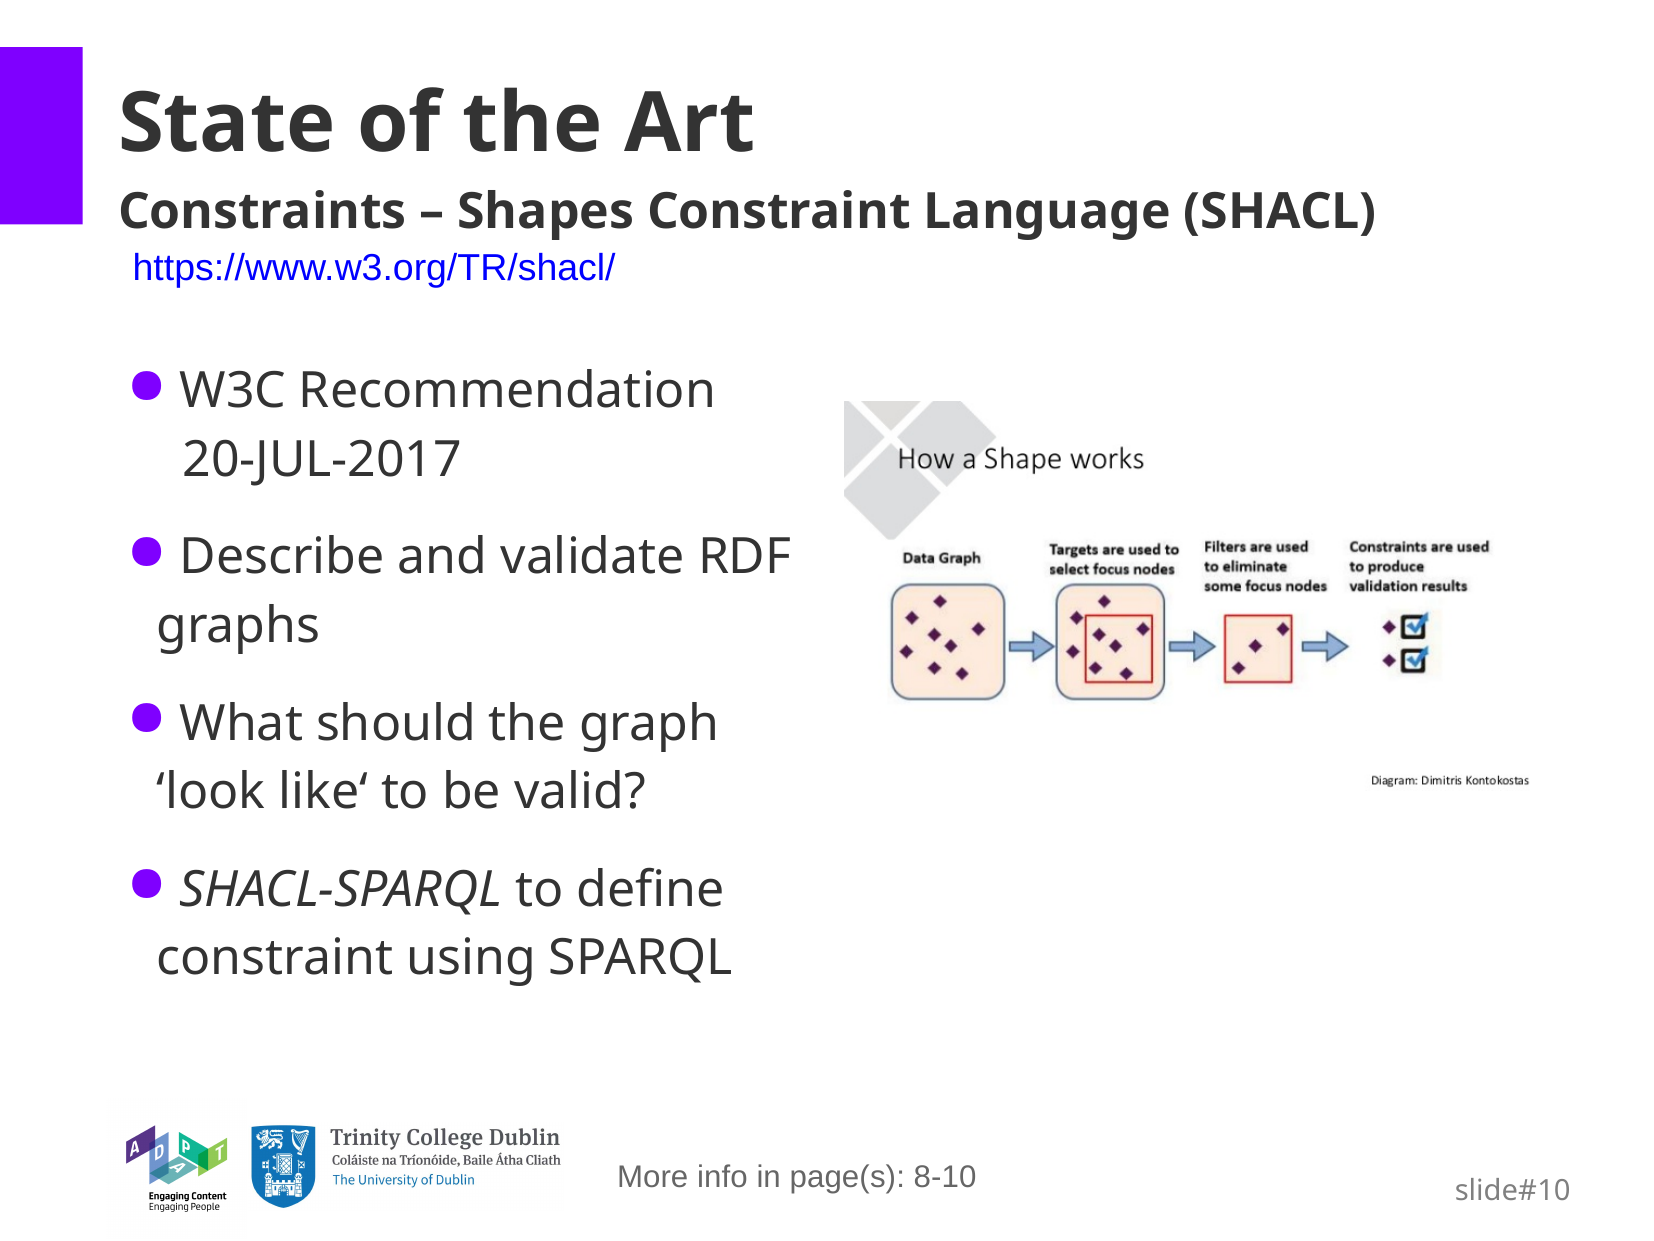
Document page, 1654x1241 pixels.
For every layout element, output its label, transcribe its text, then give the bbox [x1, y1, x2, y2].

title State of the Art Constraints – Shapes Constraint Language (SHACL) [118, 49, 1571, 257]
picture [106, 1098, 247, 1239]
picture [844, 401, 1536, 791]
list W3C Recommendation 20-JUL-2017 Describe and validate RDF graphs What should the graph ‘look like‘ to be valid? SHACL-SPARQL to define constraint using SPARQL [118, 354, 810, 1074]
text_box More info in page(s): 8-10 [602, 1151, 1418, 1202]
text_box https://www.w3.org/TR/shacl/ [117, 238, 697, 296]
picture [248, 1122, 564, 1211]
